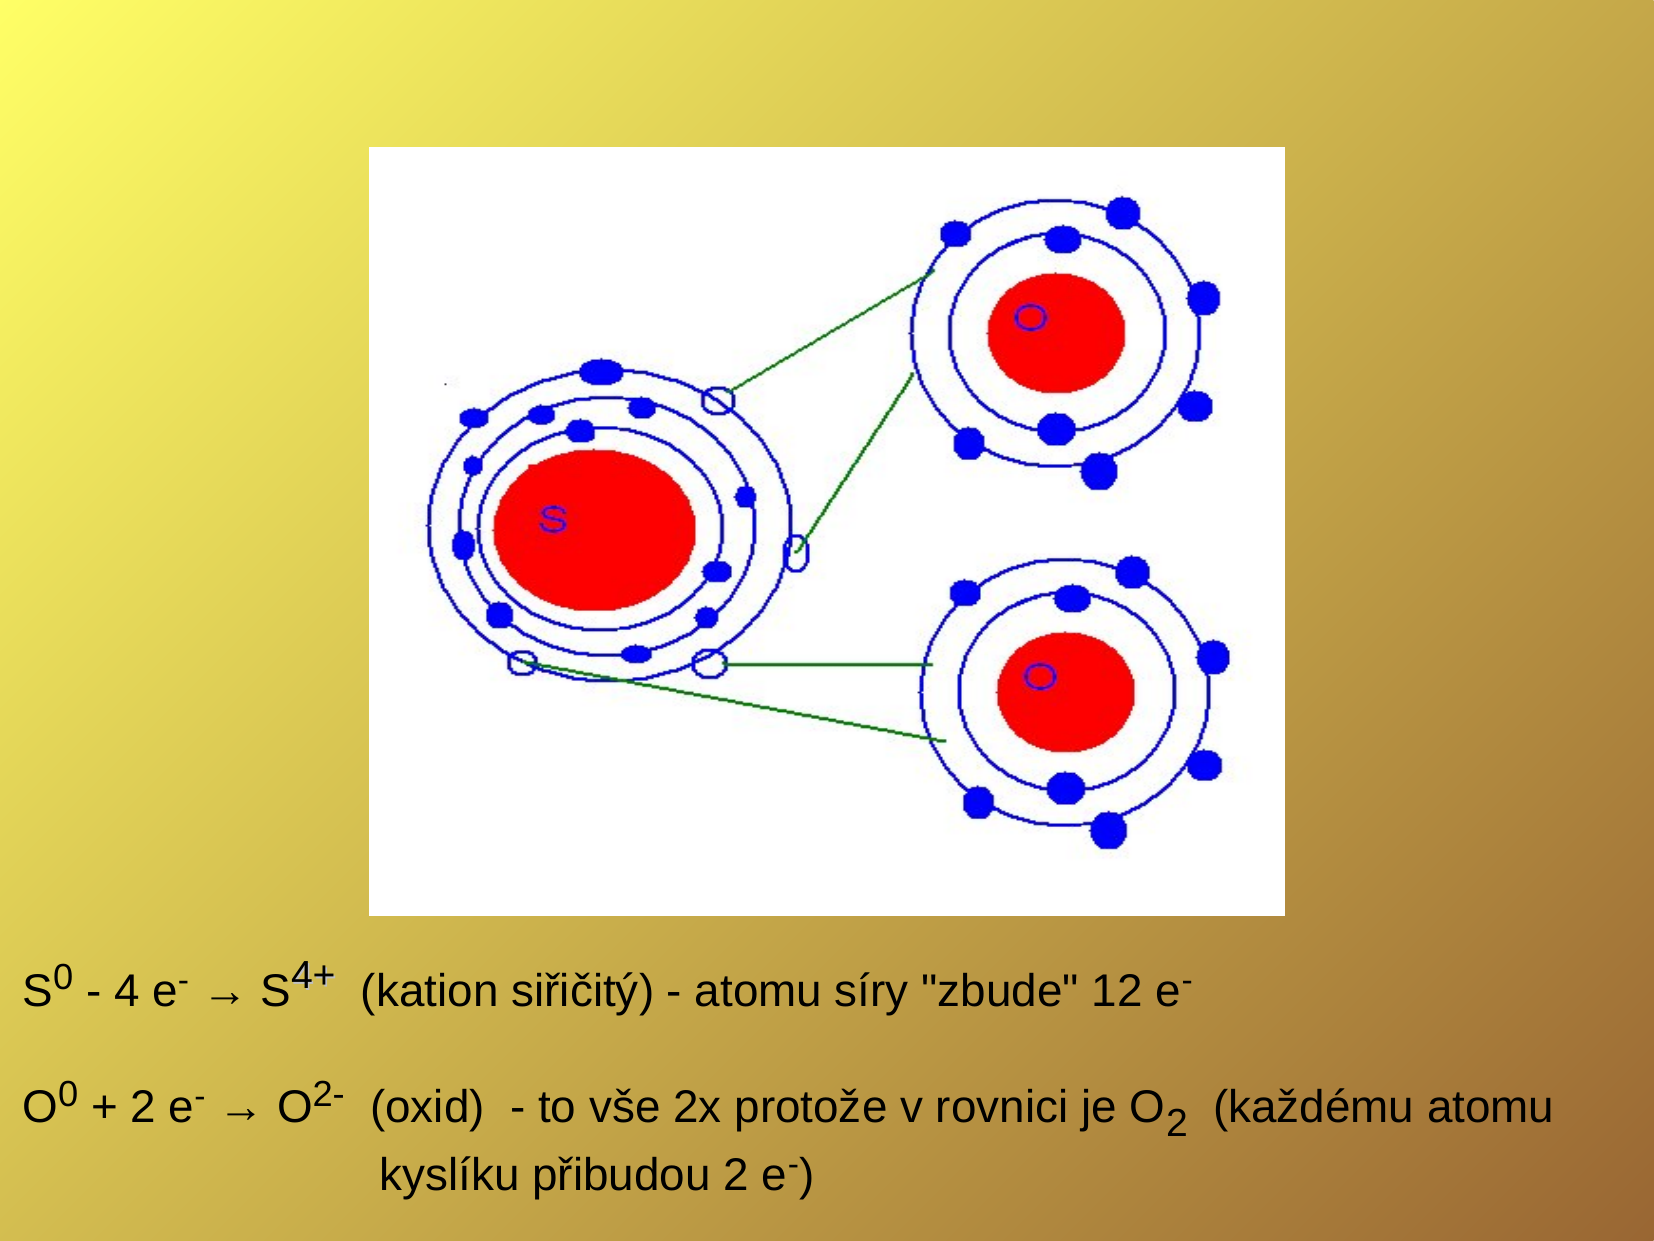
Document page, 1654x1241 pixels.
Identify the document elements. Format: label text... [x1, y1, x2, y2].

picture [369, 147, 1285, 916]
text_box S0 - 4 e- → S4+ (kation siřičitý) - atomu síry "zbude" 12 e- O0 + 2 e- → O2- (oxid) - to vše 2x protože v rovnici je O2 (každému atomu kyslíku přibudou 2 e-) [7, 945, 1646, 1221]
